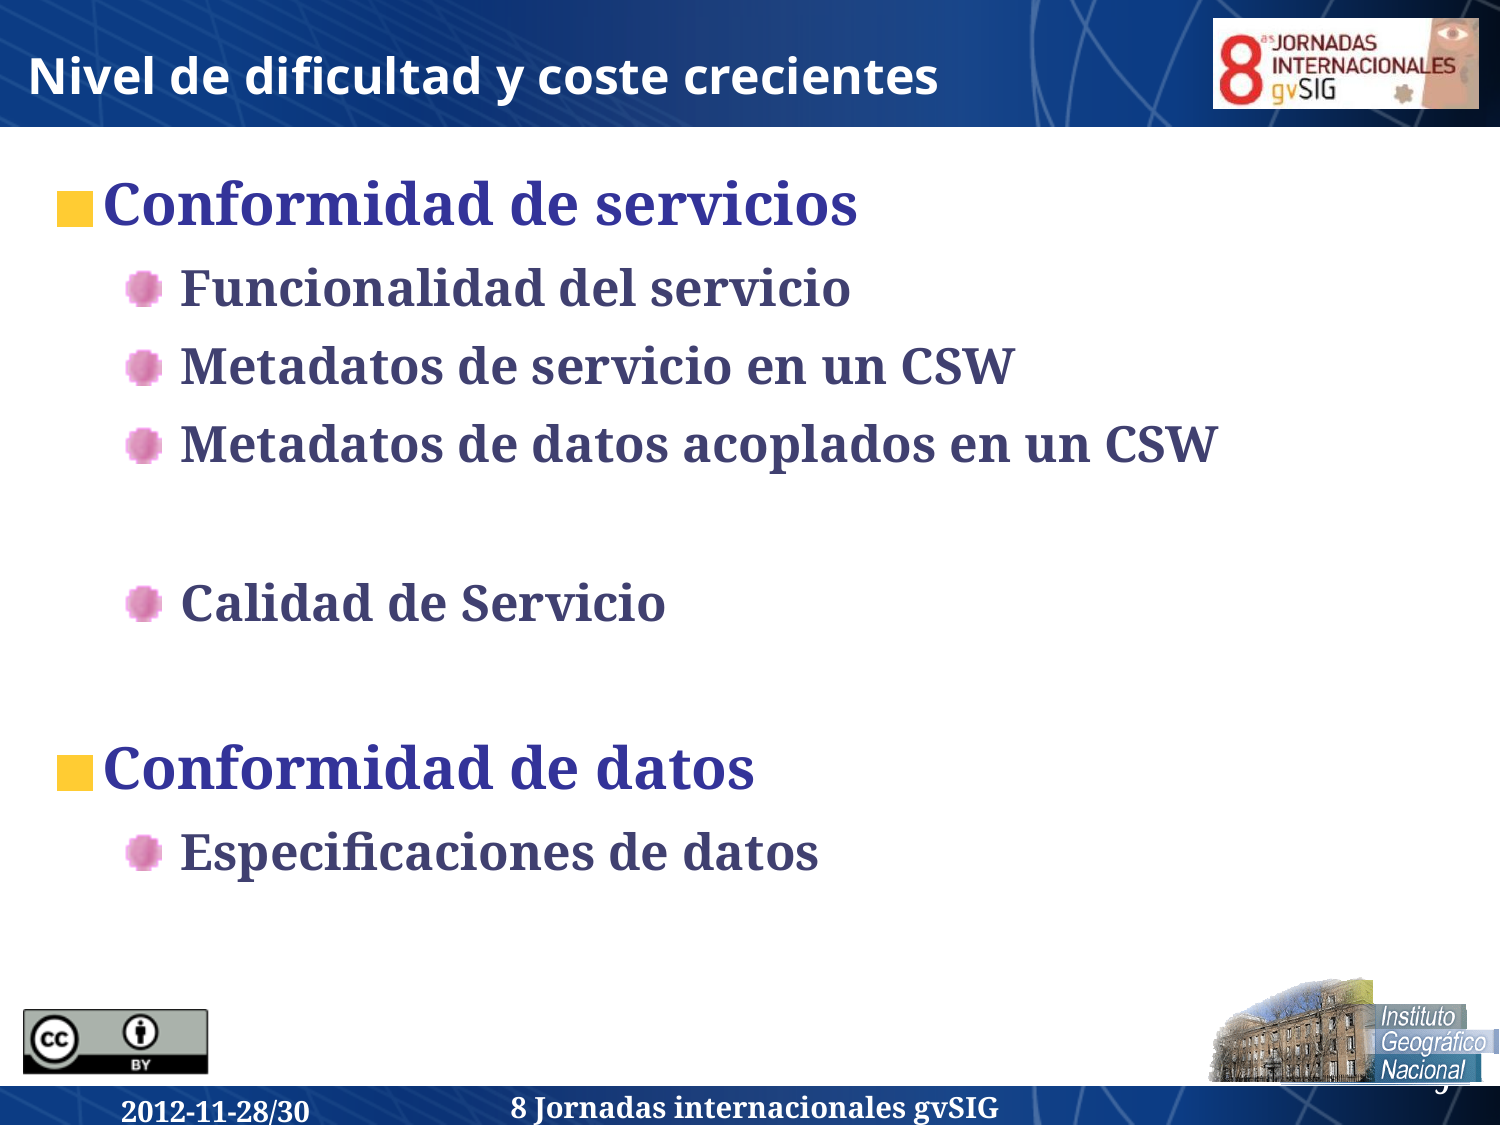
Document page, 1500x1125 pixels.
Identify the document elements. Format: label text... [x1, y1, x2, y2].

picture [0, 0, 1500, 127]
picture [0, 968, 1500, 1125]
title Nivel de dificultad y coste crecientes [0, 43, 1275, 107]
list Conformidad de servicios Funcionalidad del servicio Metadatos de servicio en un CSW Metadatos de datos acoplados en un CSW Calidad de Servicio Conformidad de datos Especificaciones de datos [31, 156, 1465, 973]
